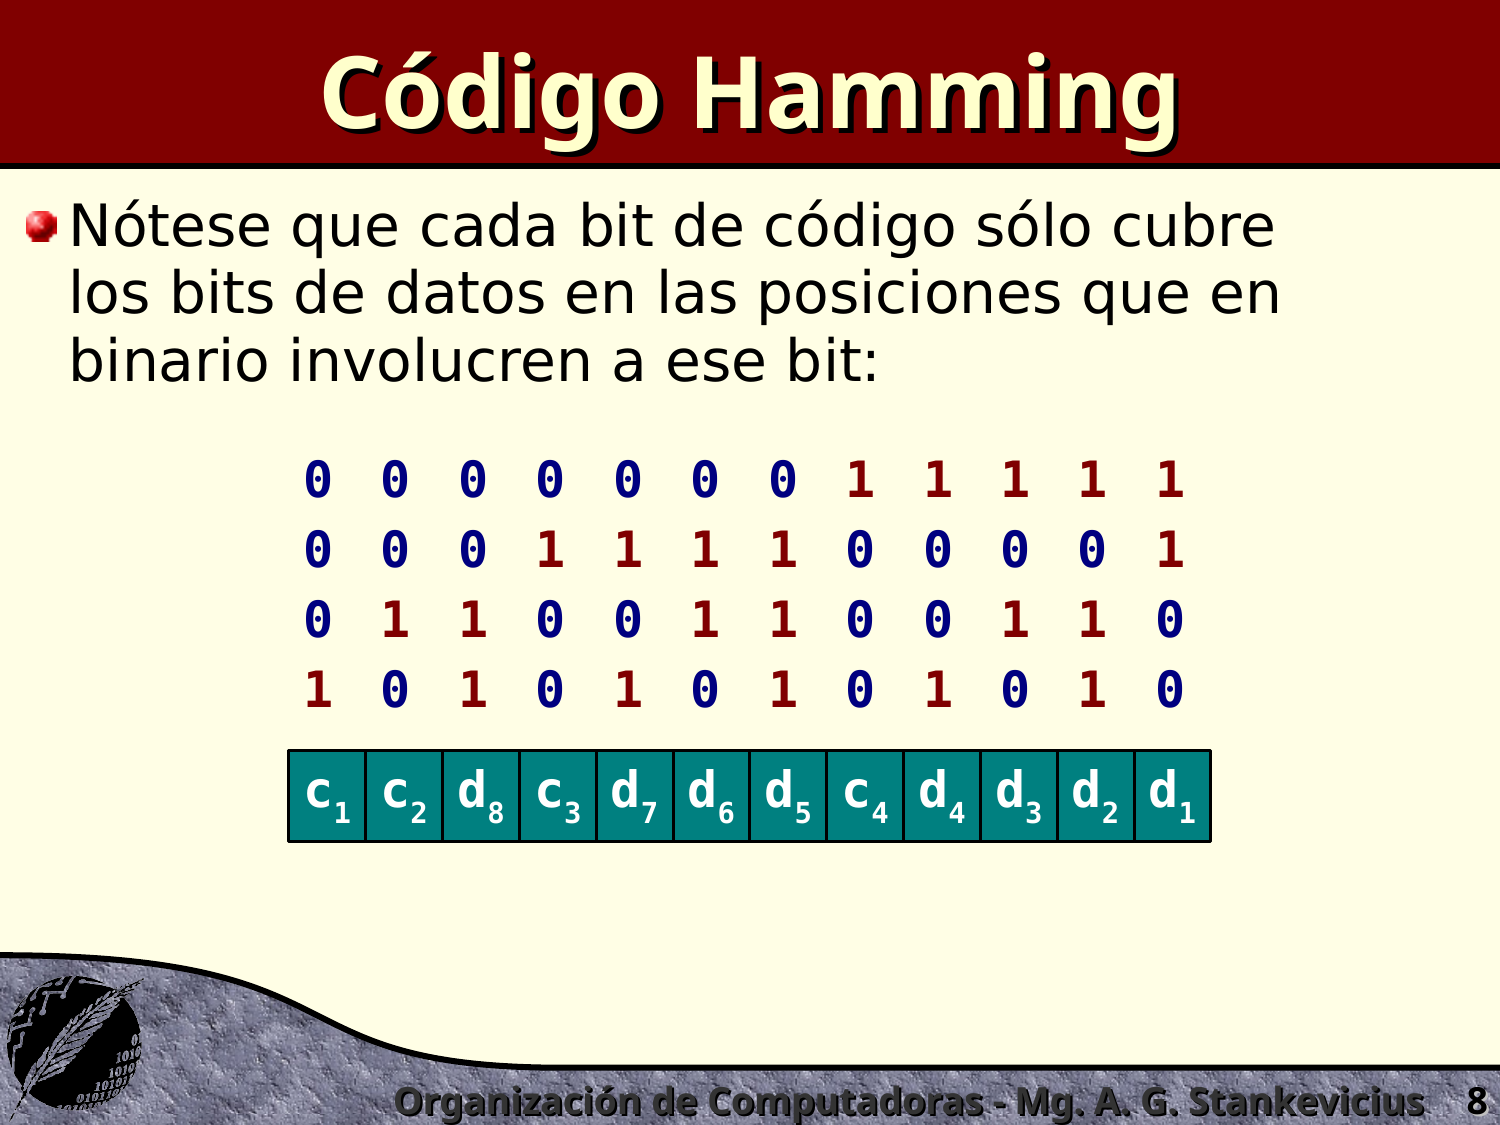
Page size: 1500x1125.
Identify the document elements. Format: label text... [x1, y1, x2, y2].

picture [448, 1100, 455, 1110]
picture [1058, 1100, 1065, 1110]
text_box d4 [903, 750, 980, 842]
text_box d7 [596, 750, 673, 842]
text_box c1 [288, 750, 365, 842]
text_box c2 [365, 750, 442, 842]
text_box d2 [1057, 750, 1134, 842]
text_box d8 [442, 750, 519, 842]
text_box d5 [749, 750, 826, 842]
title Código Hamming [15, 5, 1485, 160]
list Nótese que cada bit de código sólo cubre los bits de datos en las posiciones que en binario involucren a ese bit: [11, 192, 1486, 935]
picture [0, 959, 1500, 1125]
text_box d6 [673, 750, 749, 842]
text_box c4 [826, 750, 903, 842]
text_box 0 0 0 0 0 0 0 1 1 1 1 1 0 0 0 1 1 1 1 0 0 0 0 1 0 1 1 0 0 1 1 0 0 1 1 0 1 0 1 0 1 0 1 0 1 0 1 0 [288, 444, 1218, 739]
text_box d3 [980, 750, 1057, 842]
text_box d1 [1134, 750, 1211, 842]
text_box c3 [519, 750, 596, 842]
picture [802, 1100, 806, 1110]
